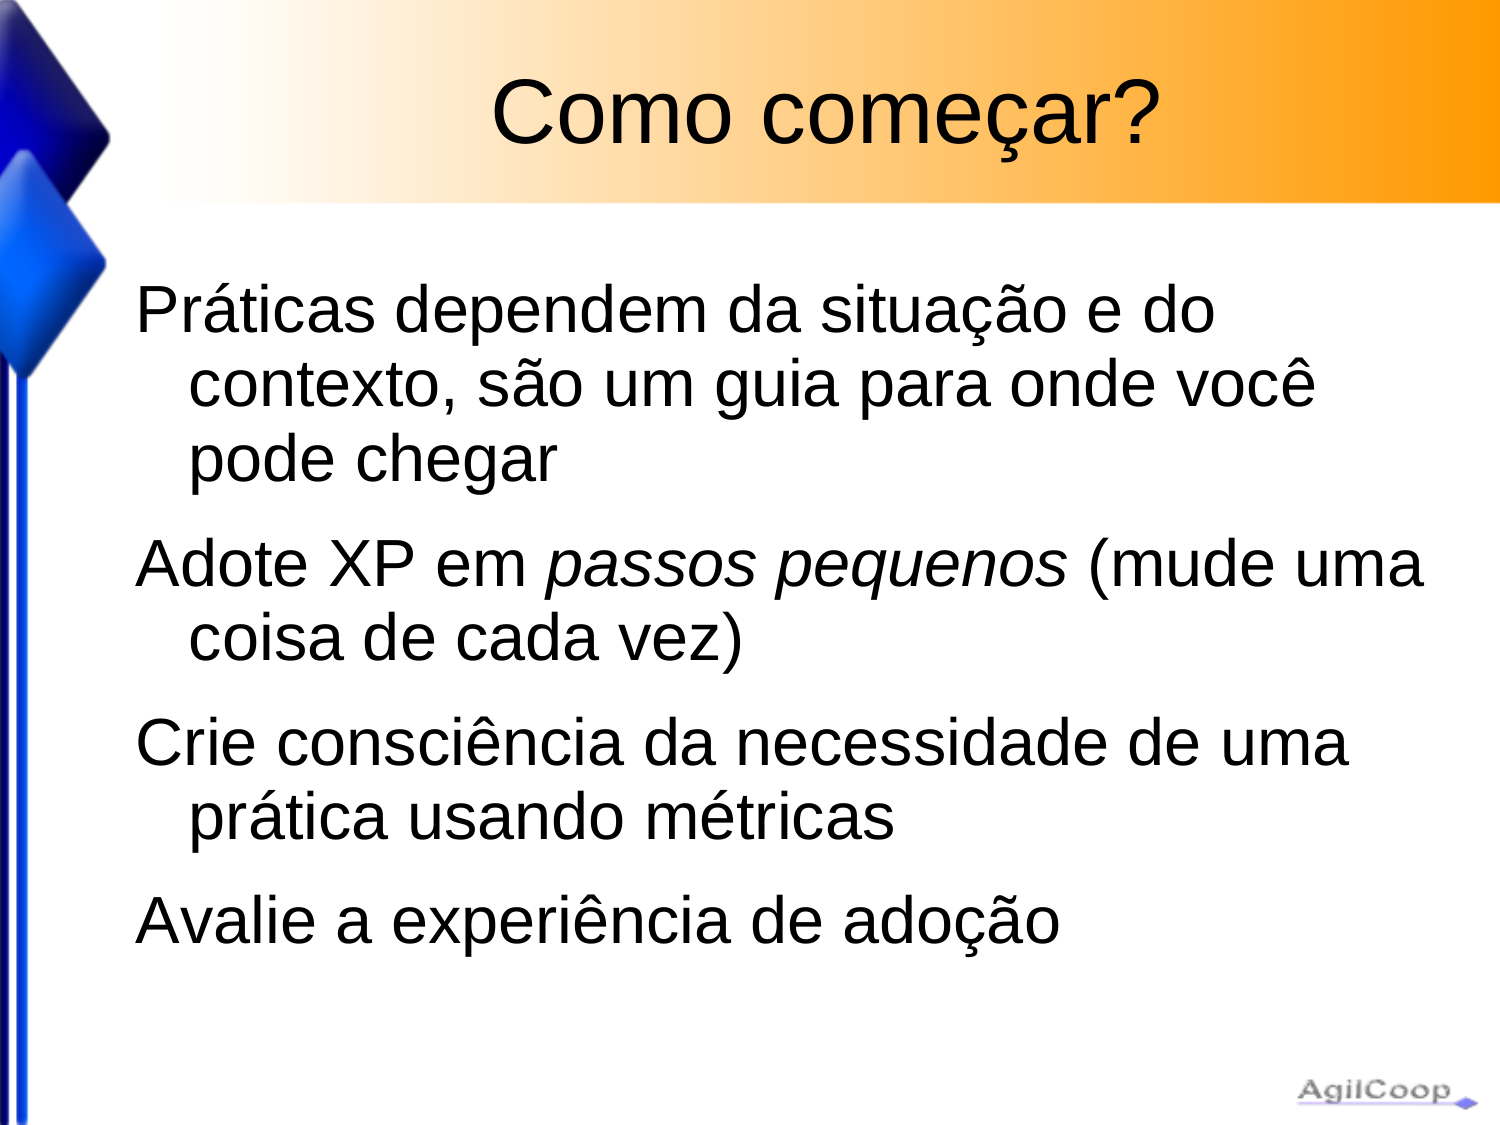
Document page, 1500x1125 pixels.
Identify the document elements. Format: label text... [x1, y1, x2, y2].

picture [0, 0, 1500, 1125]
list Práticas dependem da situação e do contexto, são um guia para onde você pode chegar Adote XP em passos pequenos (mude uma coisa de cada vez) Crie consciência da necessidade de uma prática usando métricas Avalie a experiência de adoção [118, 271, 1447, 1123]
title Como começar? [82, 8, 1500, 216]
